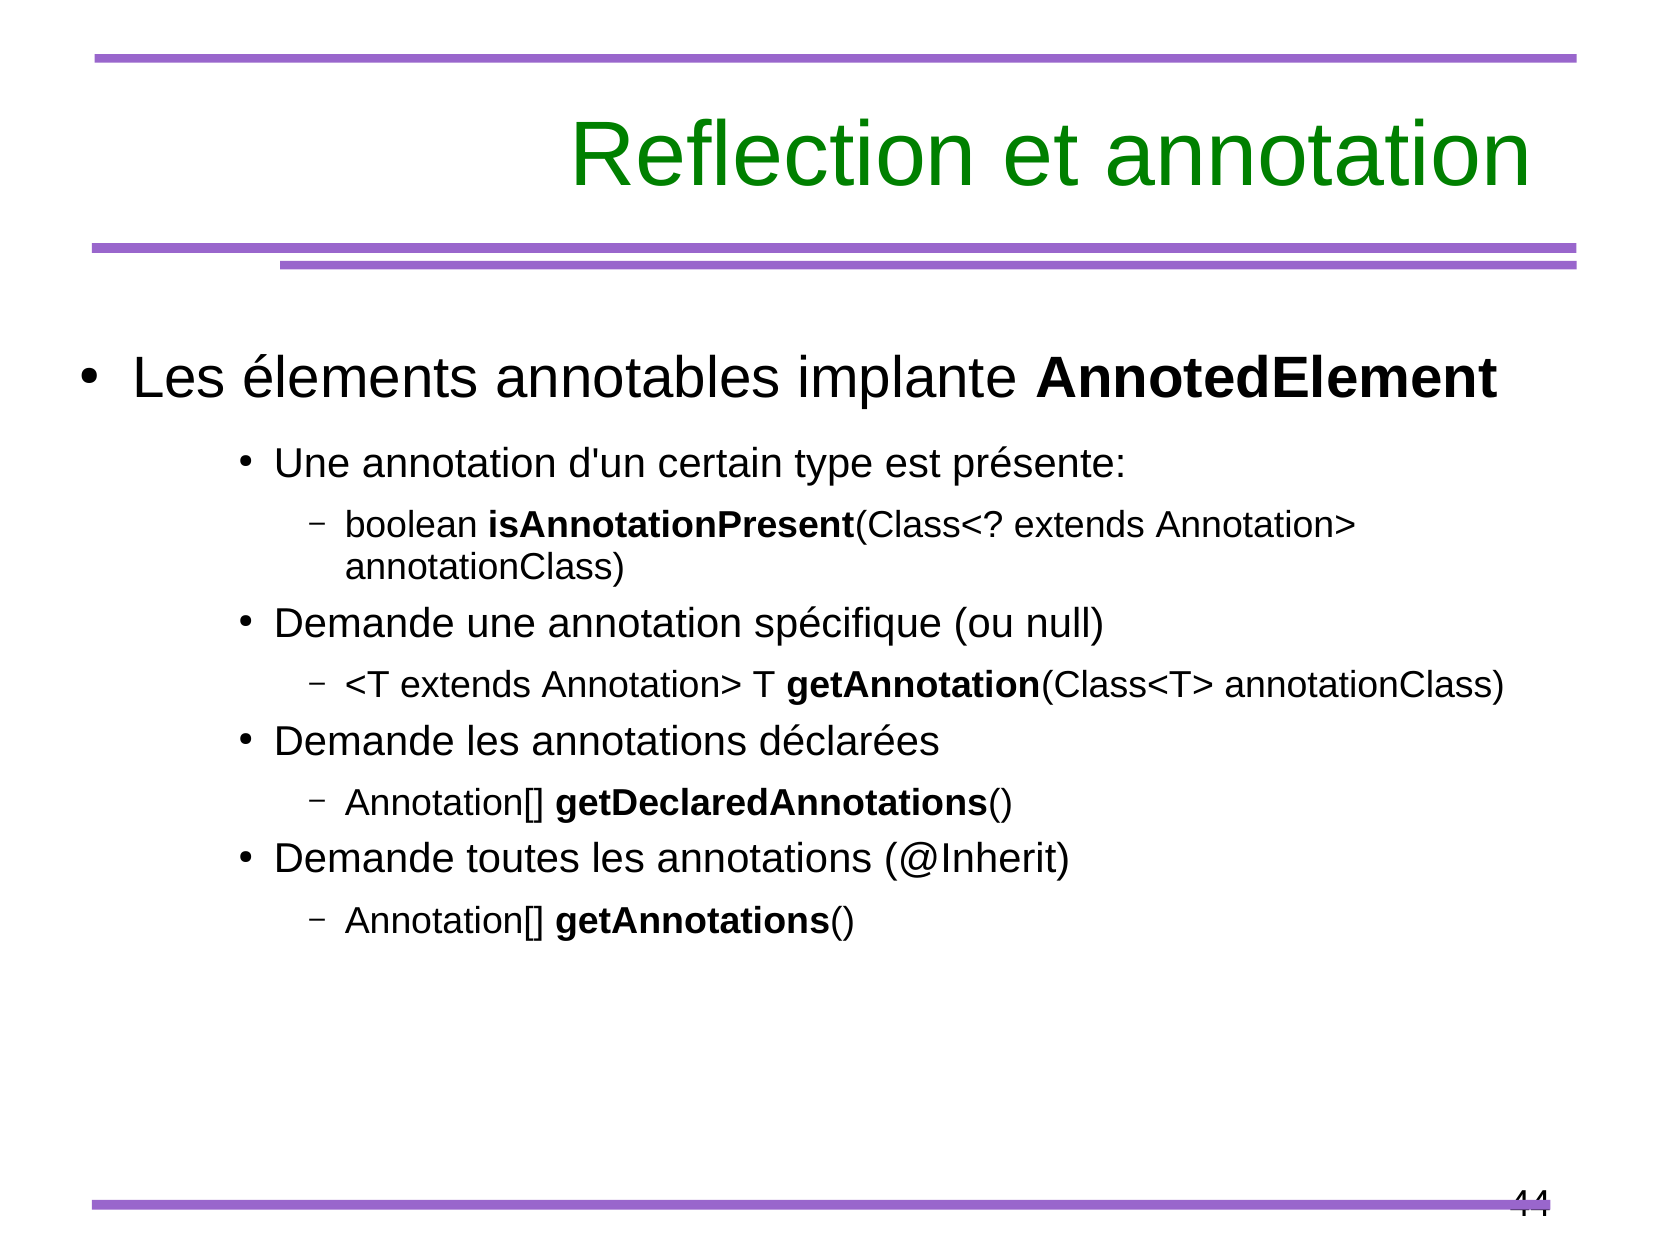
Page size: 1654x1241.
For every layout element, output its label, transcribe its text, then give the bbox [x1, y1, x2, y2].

list Les élements annotables implante AnnotedElement Une annotation d'un certain type est présente: boolean isAnnotationPresent(Class<? extends Annotation> annotationClass) Demande une annotation spécifique (ou null) <T extends Annotation> T getAnnotation(Class<T> annotationClass) Demande les annotations déclarées Annotation[] getDeclaredAnnotations() Demande toutes les annotations (@Inherit) Annotation[] getAnnotations() [61, 344, 1593, 1127]
title Reflection et annotation [121, 49, 1534, 257]
